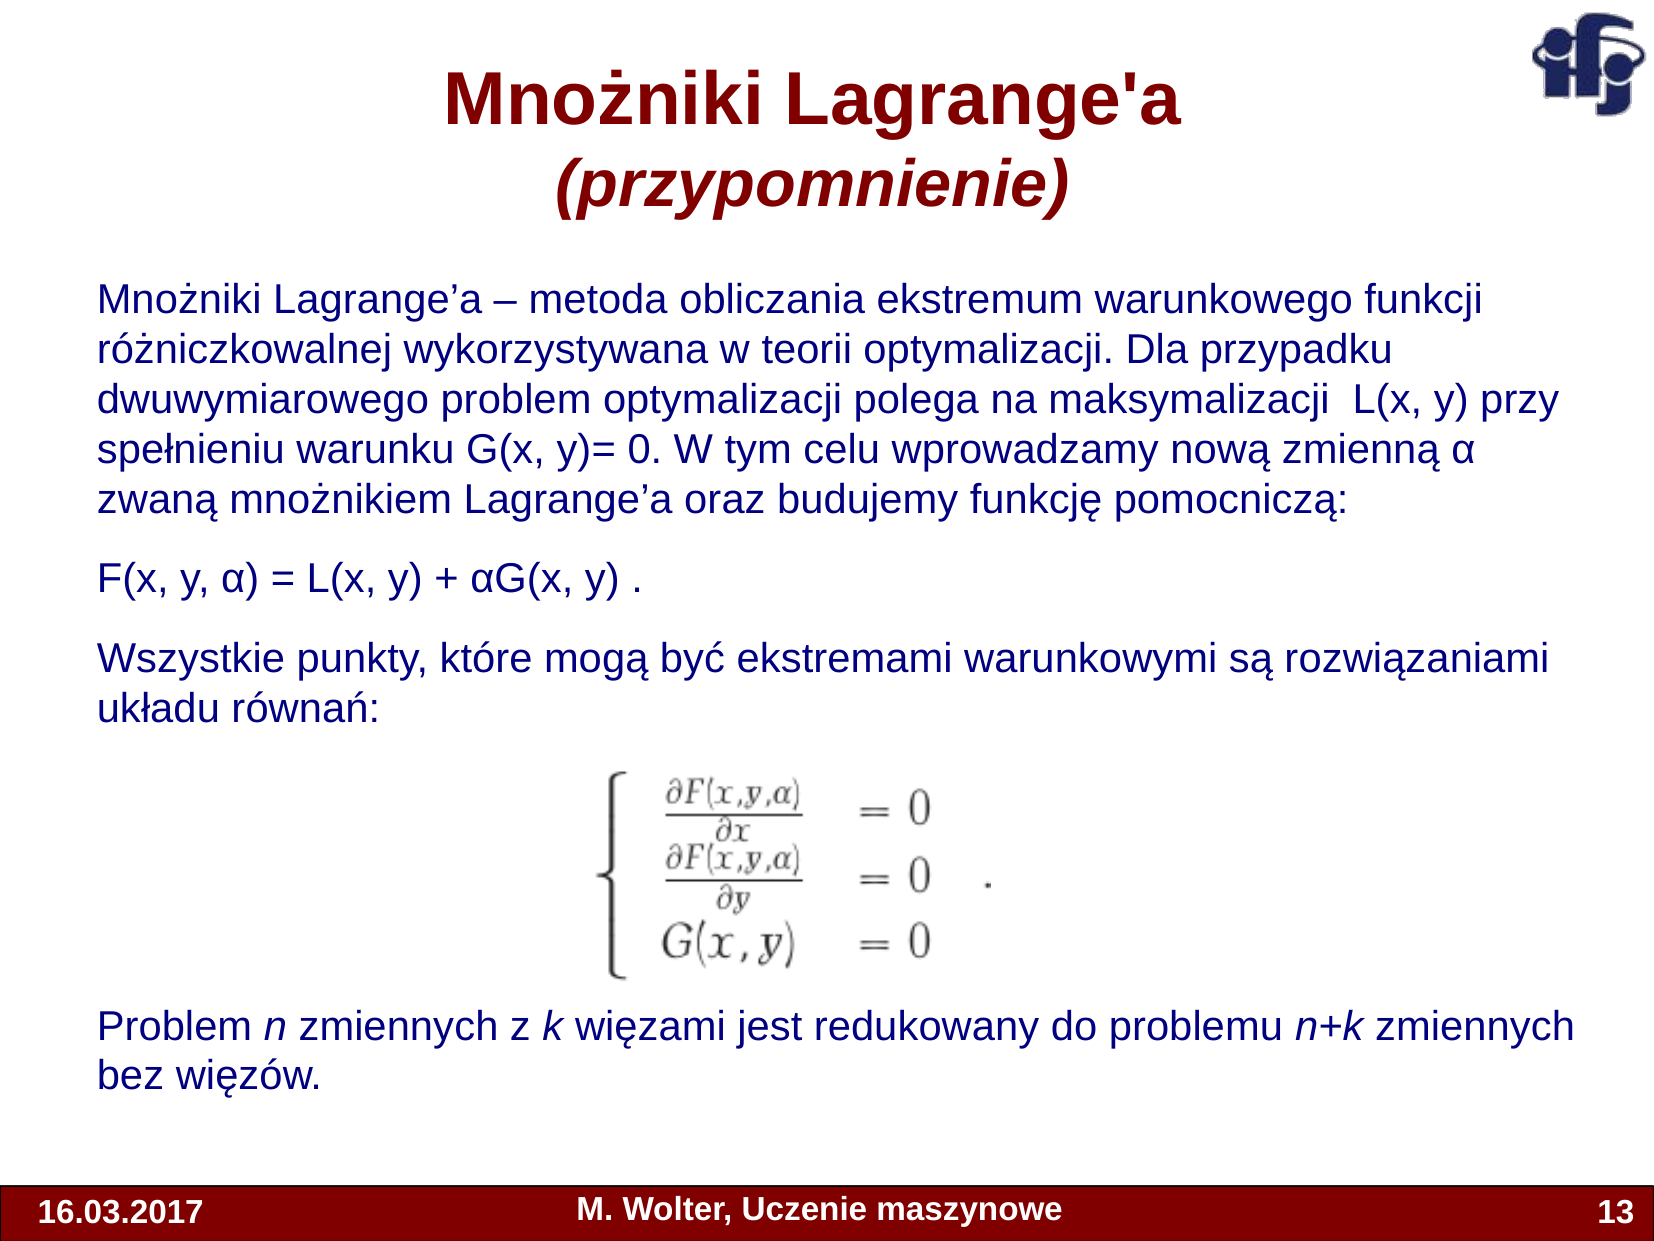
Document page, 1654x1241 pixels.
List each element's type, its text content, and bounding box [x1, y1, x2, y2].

title Mnożniki Lagrange'a (przypomnienie) [41, 36, 1585, 233]
picture [546, 749, 991, 994]
list Mnożniki Lagrange’a – metoda obliczania ekstremum warunkowego funkcji różniczkowalnej wykorzystywana w teorii optymalizacji. Dla przypadku dwuwymiarowego problem optymalizacji polega na maksymalizacji L(x, y) przy spełnieniu warunku G(x, y)= 0. W tym celu wprowadzamy nową zmienną α zwaną mnożnikiem Lagrange’a oraz budujemy funkcję pomocniczą: F(x, y, α) = L(x, y) + αG(x, y) . Wszystkie punkty, które mogą być ekstremami warunkowymi są rozwiązaniami układu równań: Problem n zmiennych z k więzami jest redukowany do problemu n+k zmiennych bez więzów. [41, 271, 1592, 1182]
picture [1525, 0, 1654, 129]
